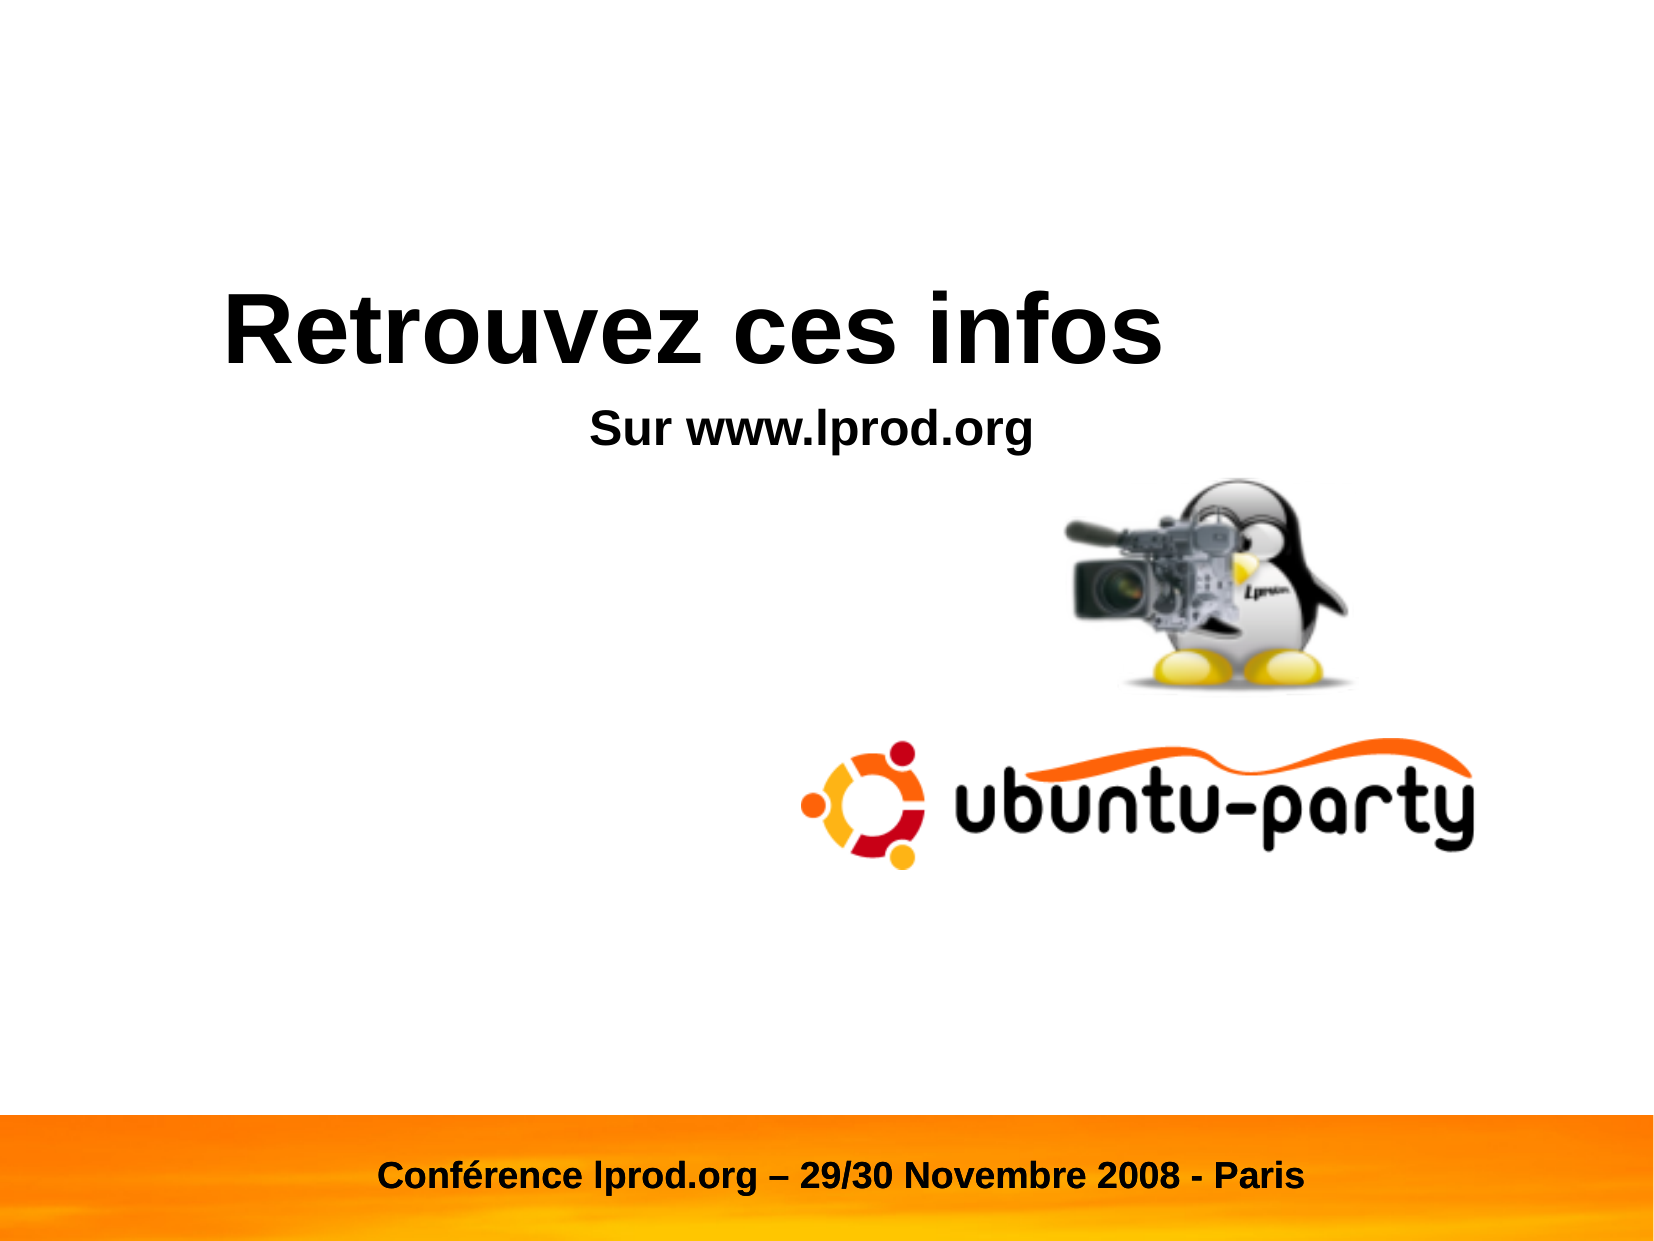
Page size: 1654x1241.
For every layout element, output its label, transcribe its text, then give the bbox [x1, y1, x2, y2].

text_box Sur www.lprod.org [265, 393, 1359, 473]
text_box Retrouvez ces infos [147, 265, 1241, 410]
picture [1062, 472, 1359, 700]
text_box Conférence lprod.org – 29/30 Novembre 2008 - Paris [295, 1147, 1388, 1211]
picture [801, 738, 1477, 870]
picture [0, 1115, 1654, 1241]
